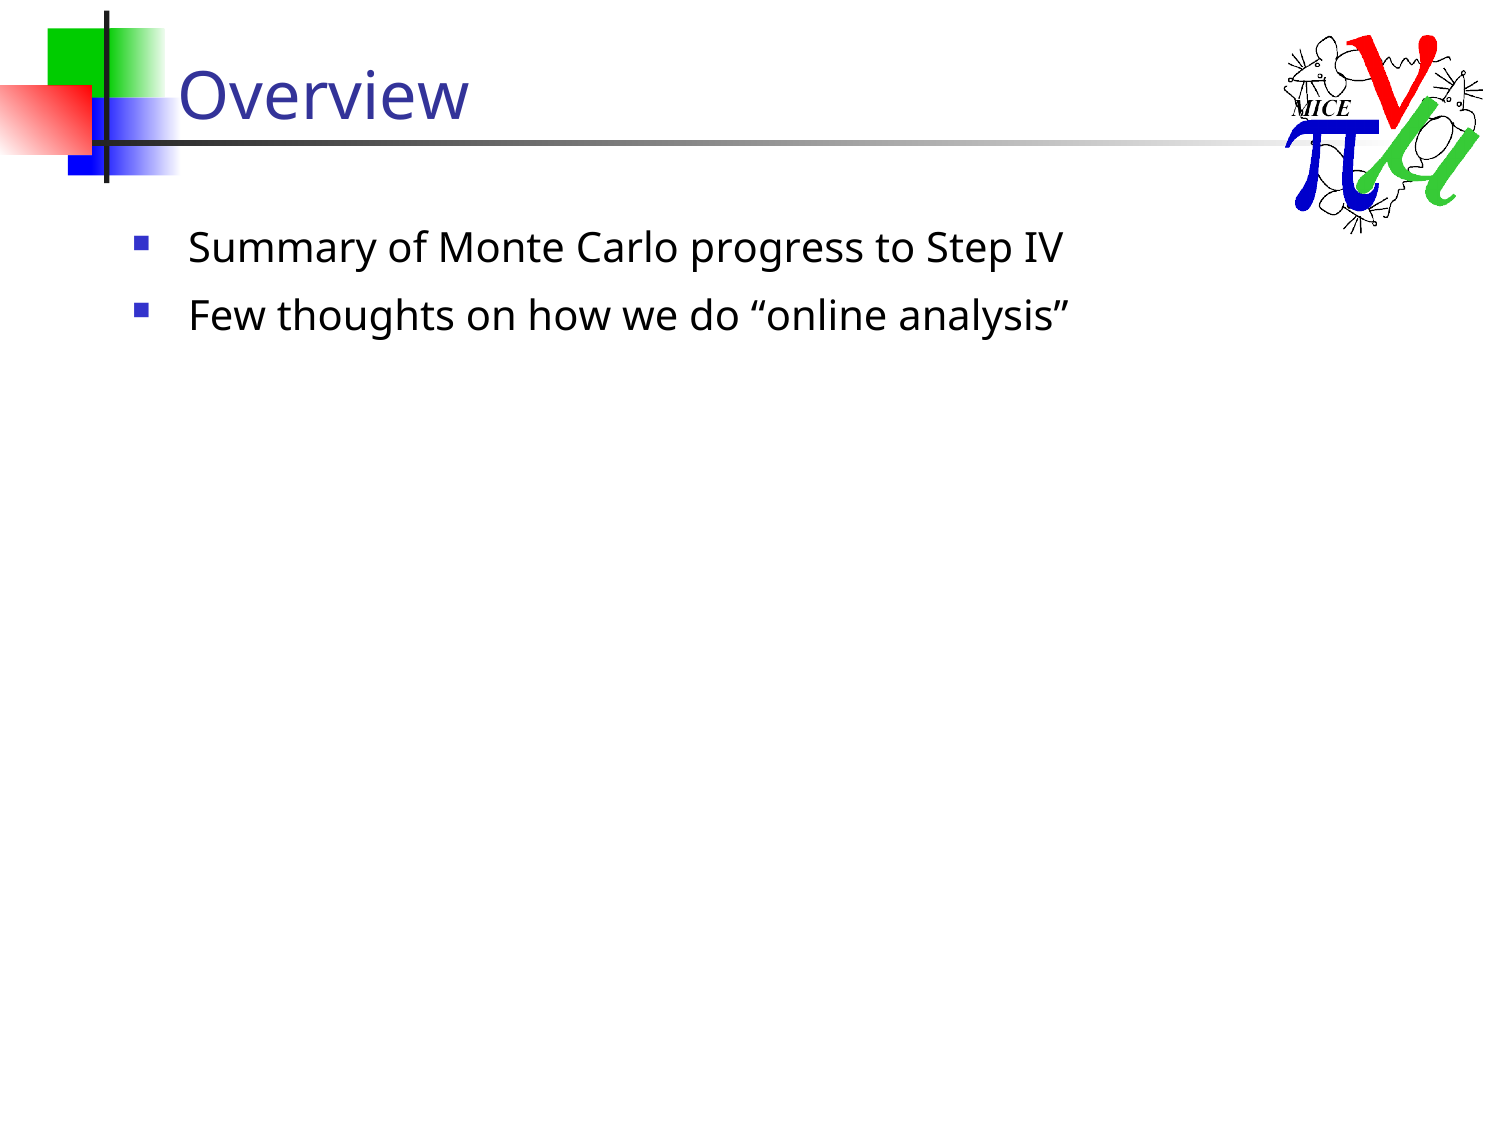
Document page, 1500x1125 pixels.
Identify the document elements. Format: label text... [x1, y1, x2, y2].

title Overview [162, 0, 1441, 188]
list Summary of Monte Carlo progress to Step IV Few thoughts on how we do “online analysis” [117, 210, 1393, 1125]
picture [1264, 5, 1500, 251]
